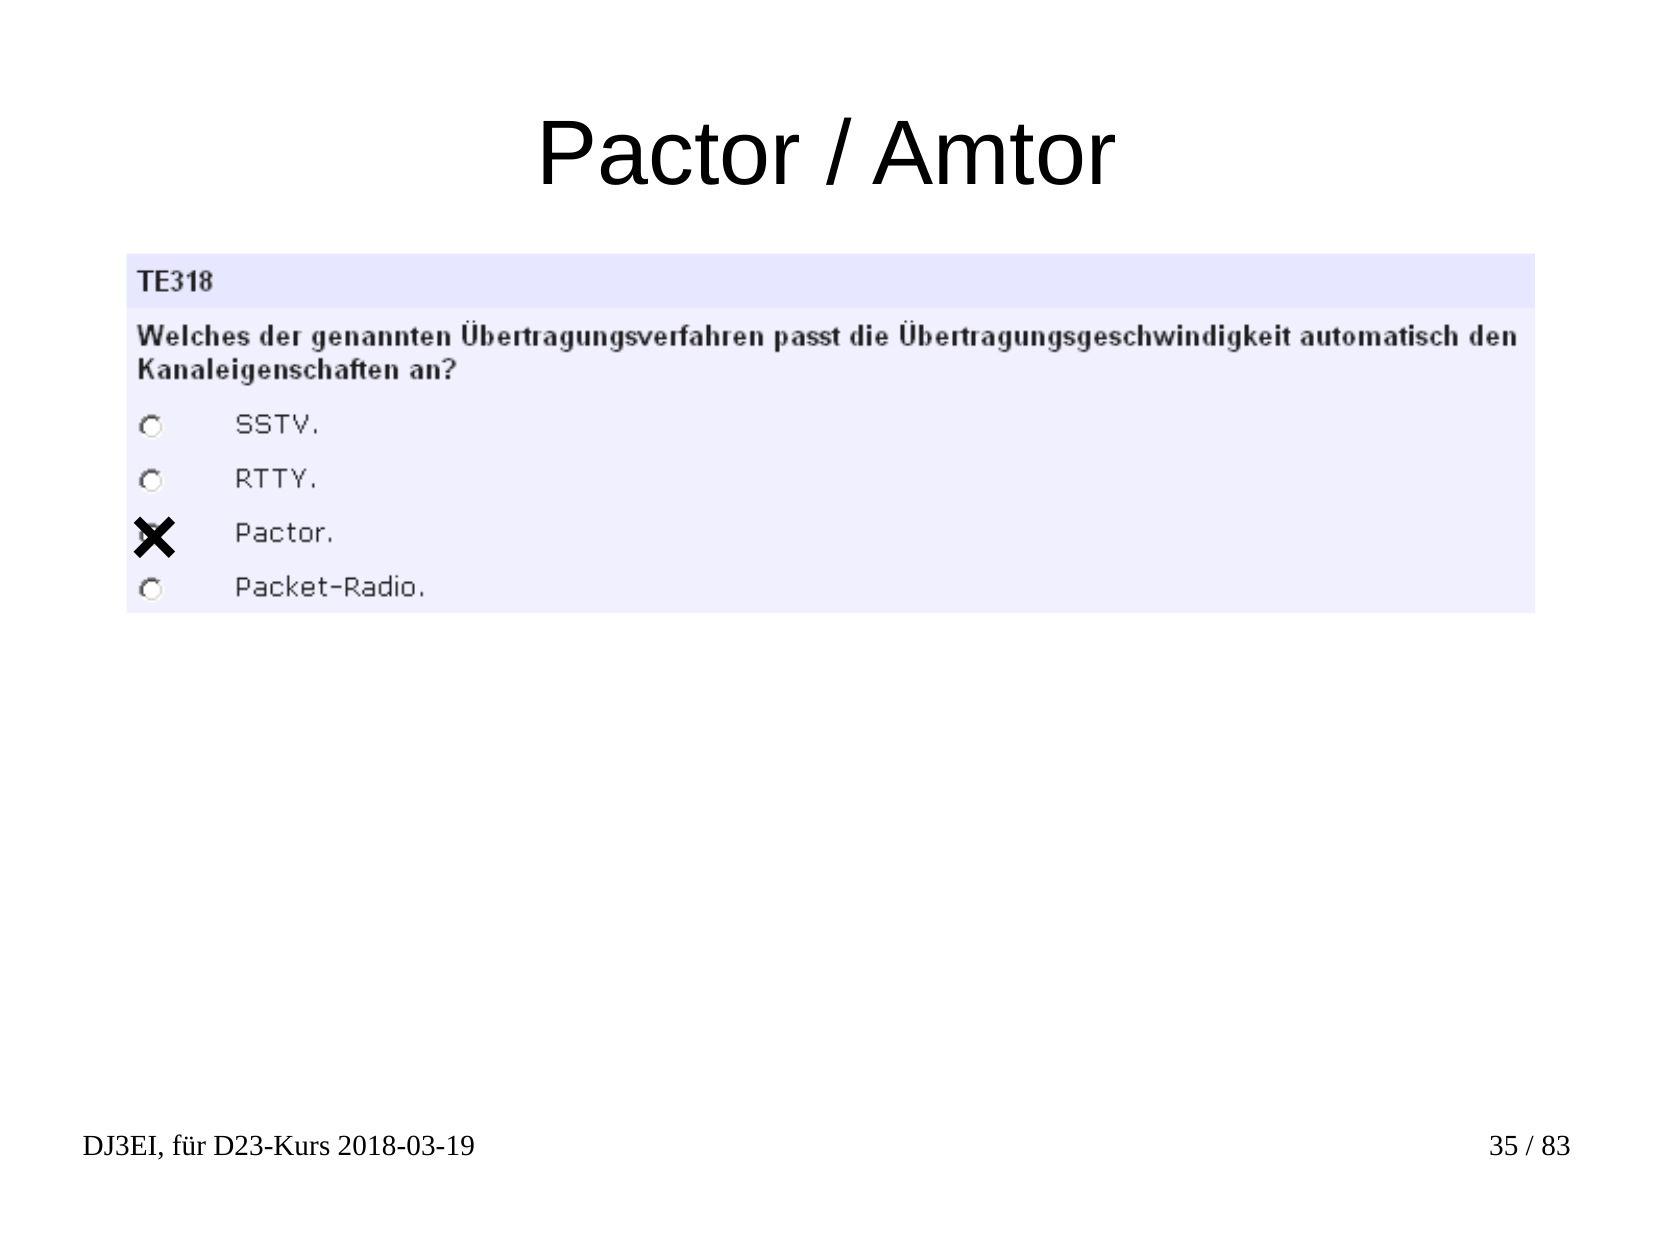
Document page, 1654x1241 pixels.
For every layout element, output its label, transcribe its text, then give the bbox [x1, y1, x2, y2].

picture [123, 248, 1535, 626]
text_box × [115, 482, 178, 591]
title Pactor / Amtor [82, 49, 1571, 257]
